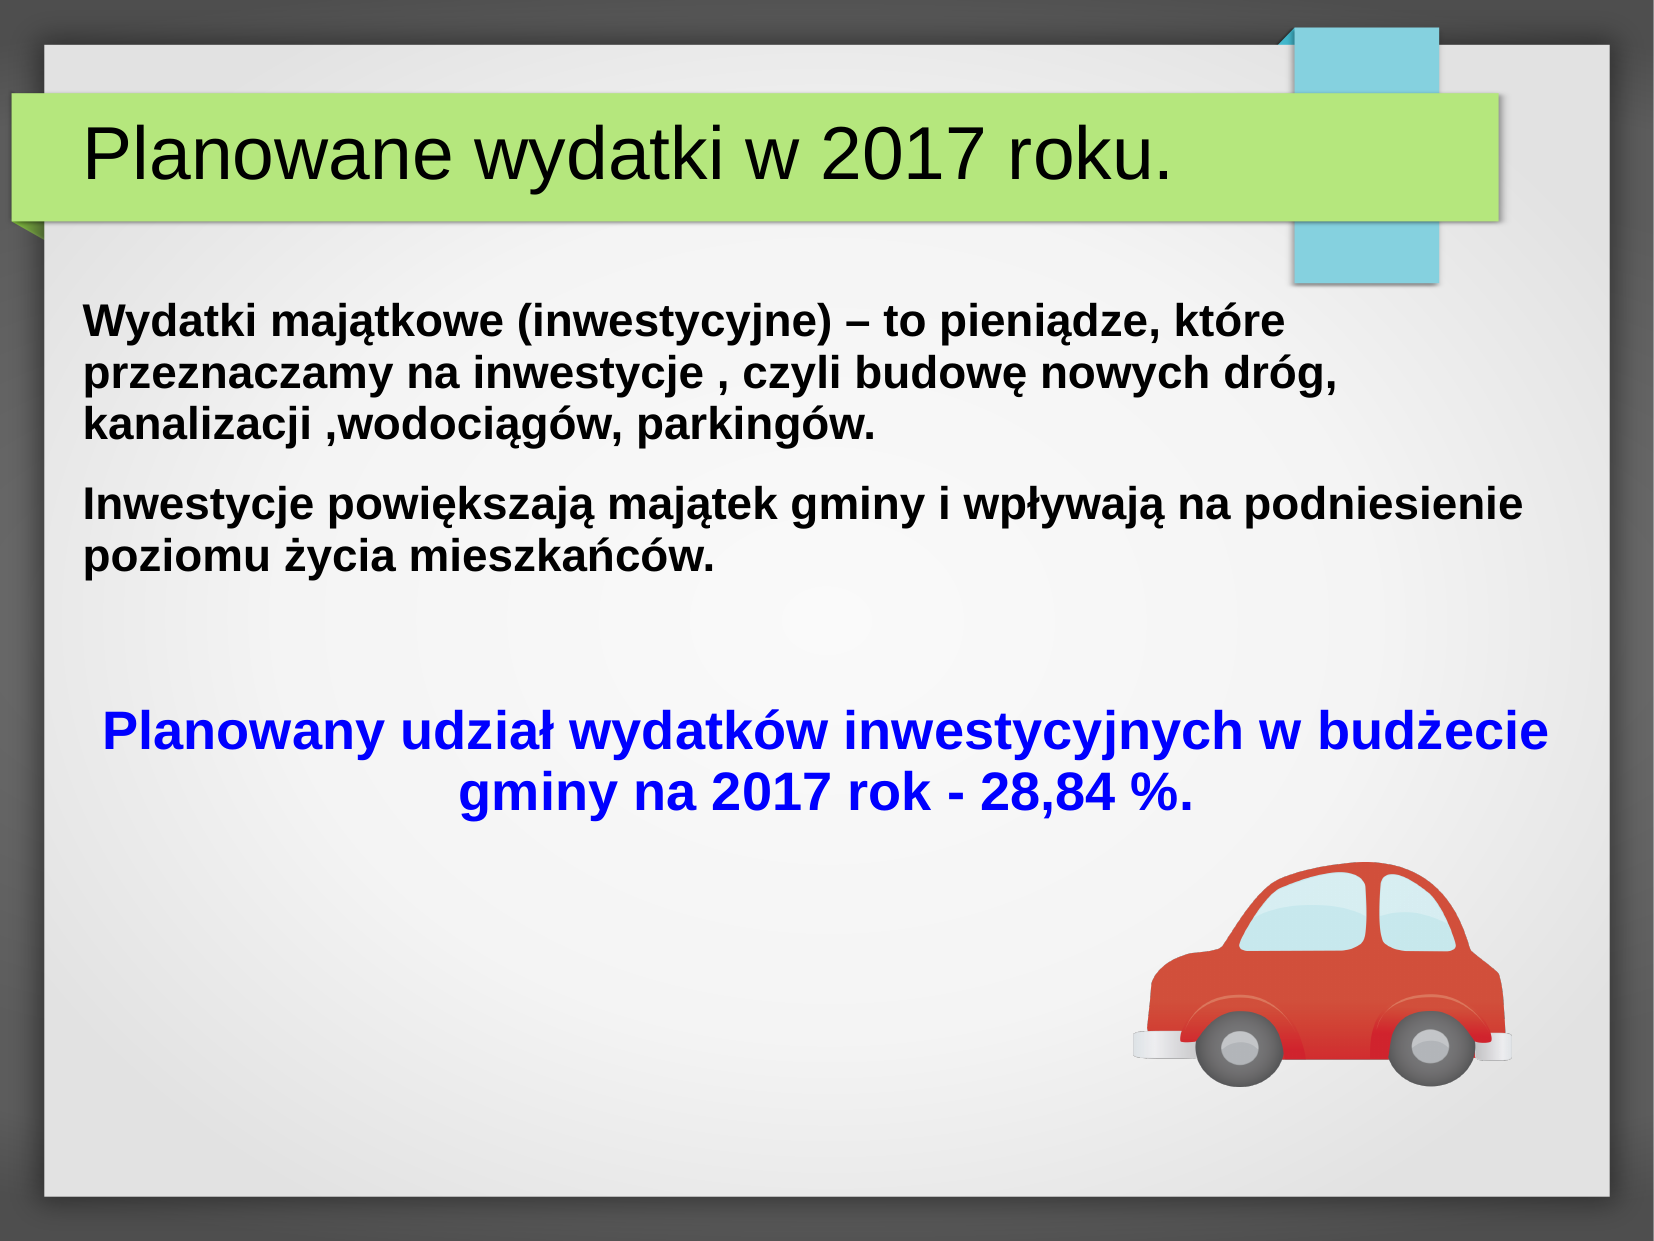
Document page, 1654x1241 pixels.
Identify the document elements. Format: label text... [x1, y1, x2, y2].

list Wydatki majątkowe (inwestycyjne) – to pieniądze, które przeznaczamy na inwestycje , czyli budowę nowych dróg, kanalizacji ,wodociągów, parkingów. Inwestycje powiększają majątek gminy i wpływają na podniesienie poziomu życia mieszkańców. Planowany udział wydatków inwestycyjnych w budżecie gminy na 2017 rok - 28,84 %. [82, 295, 1571, 1015]
picture [0, 0, 1654, 1241]
title Planowane wydatki w 2017 roku. [82, 94, 1264, 213]
